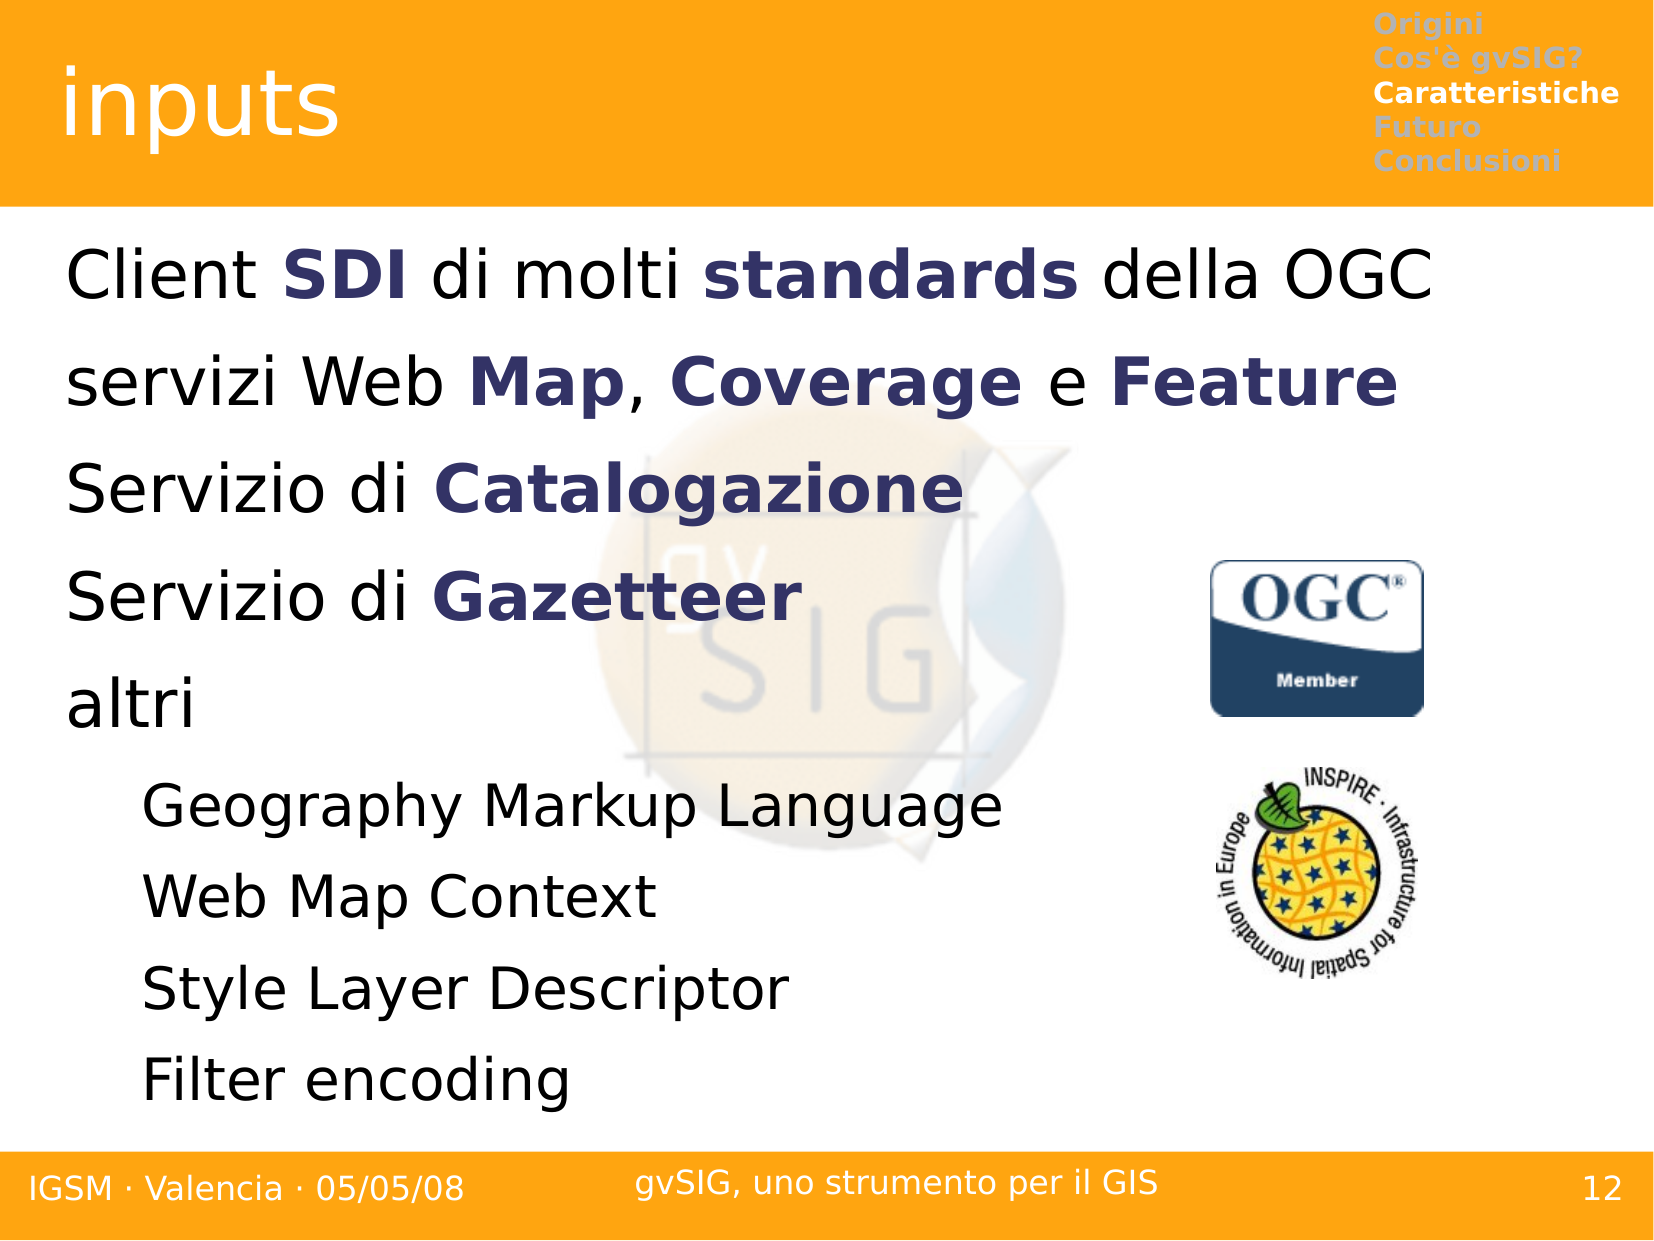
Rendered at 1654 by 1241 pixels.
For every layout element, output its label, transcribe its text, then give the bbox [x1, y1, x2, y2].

text_box Origini Cos'è gvSIG? Caratteristiche Futuro Conclusioni [1358, 0, 1654, 207]
list Client SDI di molti standards della OGC servizi Web Map, Coverage e Feature Servizio di Catalogazione Servizio di Gazetteer altri Geography Markup Language Web Map Context Style Layer Descriptor Filter encoding [47, 236, 1595, 1115]
picture [1216, 767, 1418, 979]
title inputs [59, 29, 1358, 178]
picture [1210, 560, 1424, 717]
